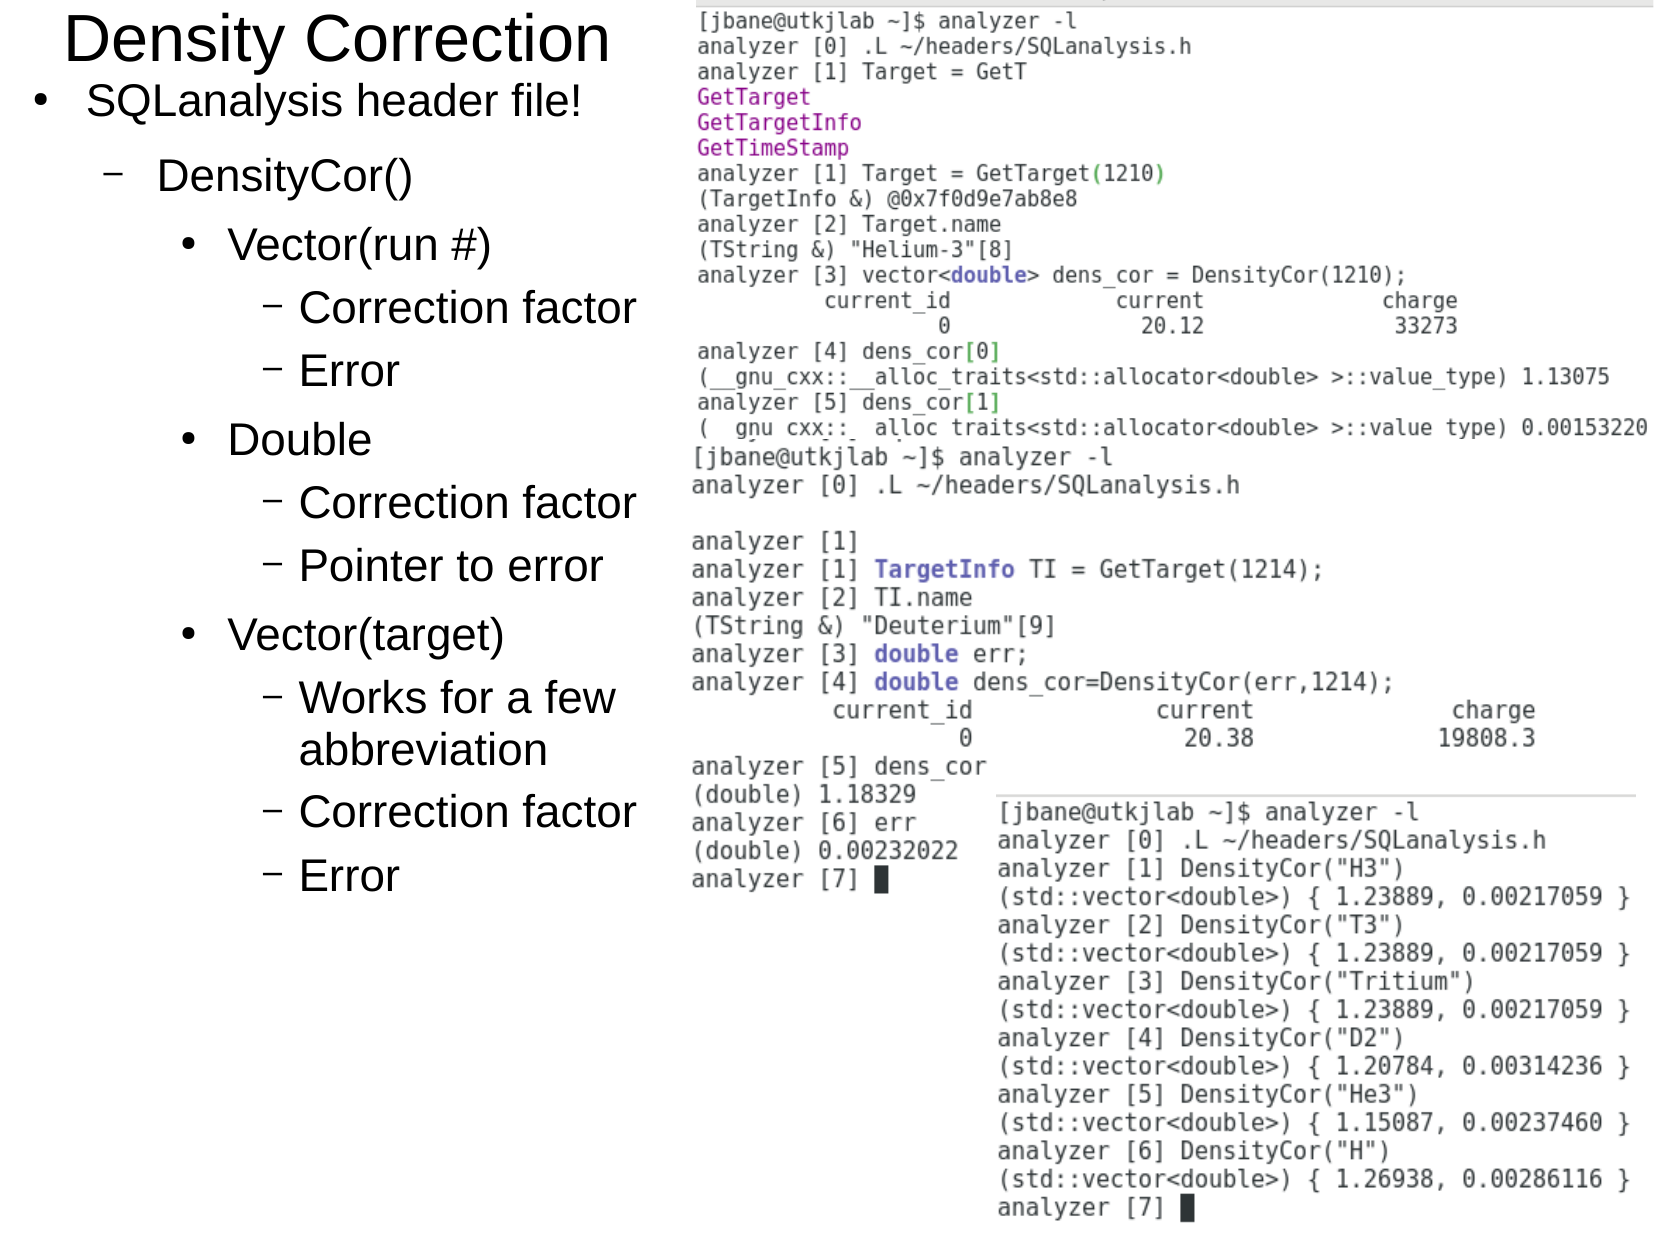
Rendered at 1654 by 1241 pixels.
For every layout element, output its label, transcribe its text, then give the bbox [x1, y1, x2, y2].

picture [690, 0, 1654, 1227]
title Density Correction [0, 0, 696, 100]
list SQLanalysis header file! DensityCor() Vector(run #) Correction factor Error Double Correction factor Pointer to error Vector(target) Works for a few abbreviation Correction factor Error [15, 75, 691, 1095]
